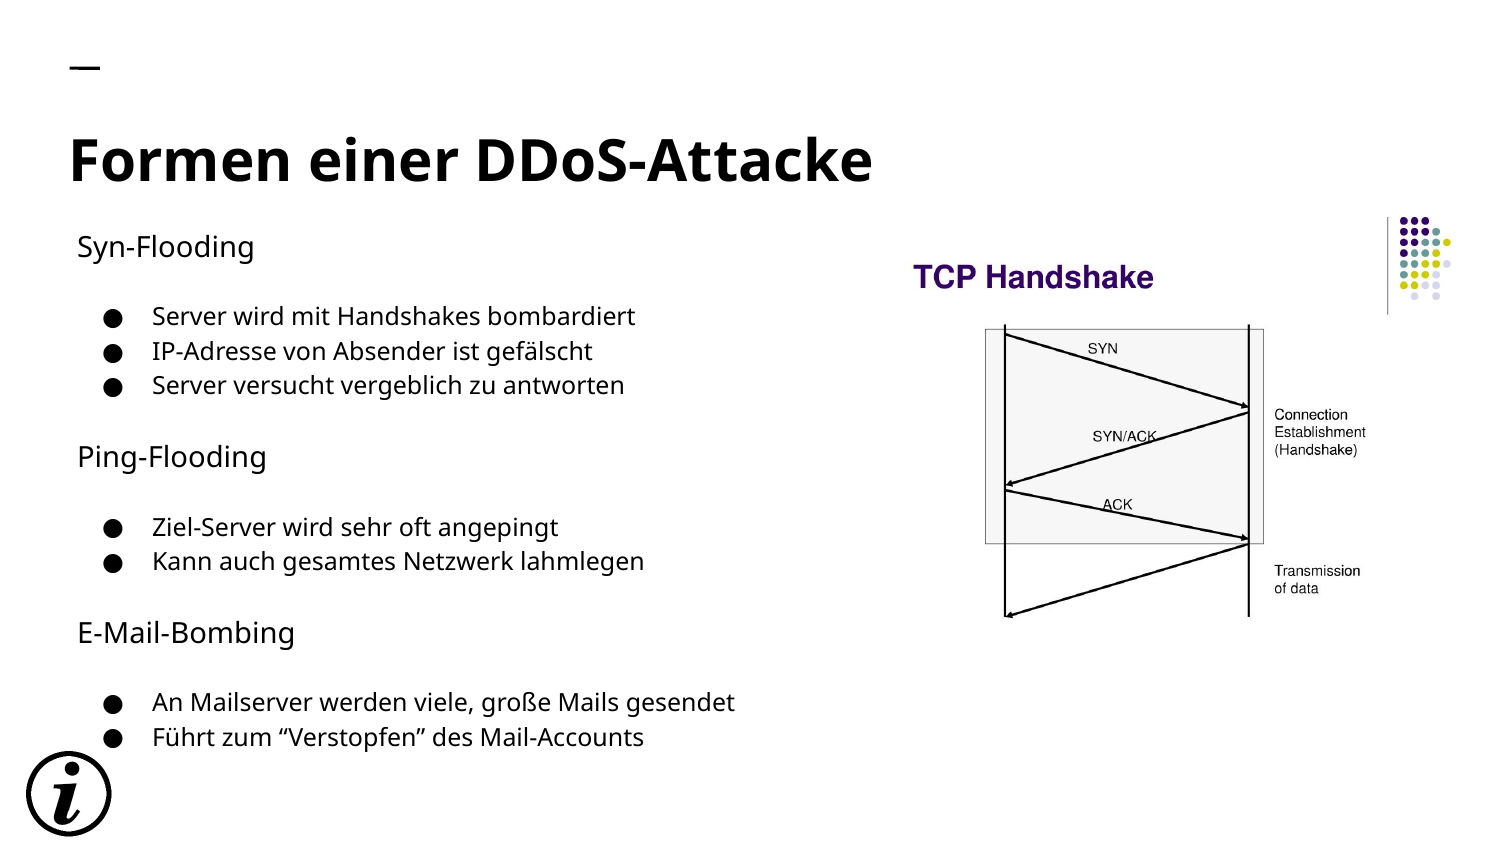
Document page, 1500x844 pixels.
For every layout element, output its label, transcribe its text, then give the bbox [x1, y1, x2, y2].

title Formen einer DDoS-Attacke [53, 84, 945, 208]
picture [18, 743, 119, 844]
picture [878, 207, 1463, 646]
list Syn-Flooding Server wird mit Handshakes bombardiert IP-Adresse von Absender ist gefälscht Server versucht vergeblich zu antworten Ping-Flooding Ziel-Server wird sehr oft angepingt Kann auch gesamtes Netzwerk lahmlegen E-Mail-Bombing An Mailserver werden viele, große Mails gesendet Führt zum “Verstopfen” des Mail-Accounts [62, 207, 782, 761]
